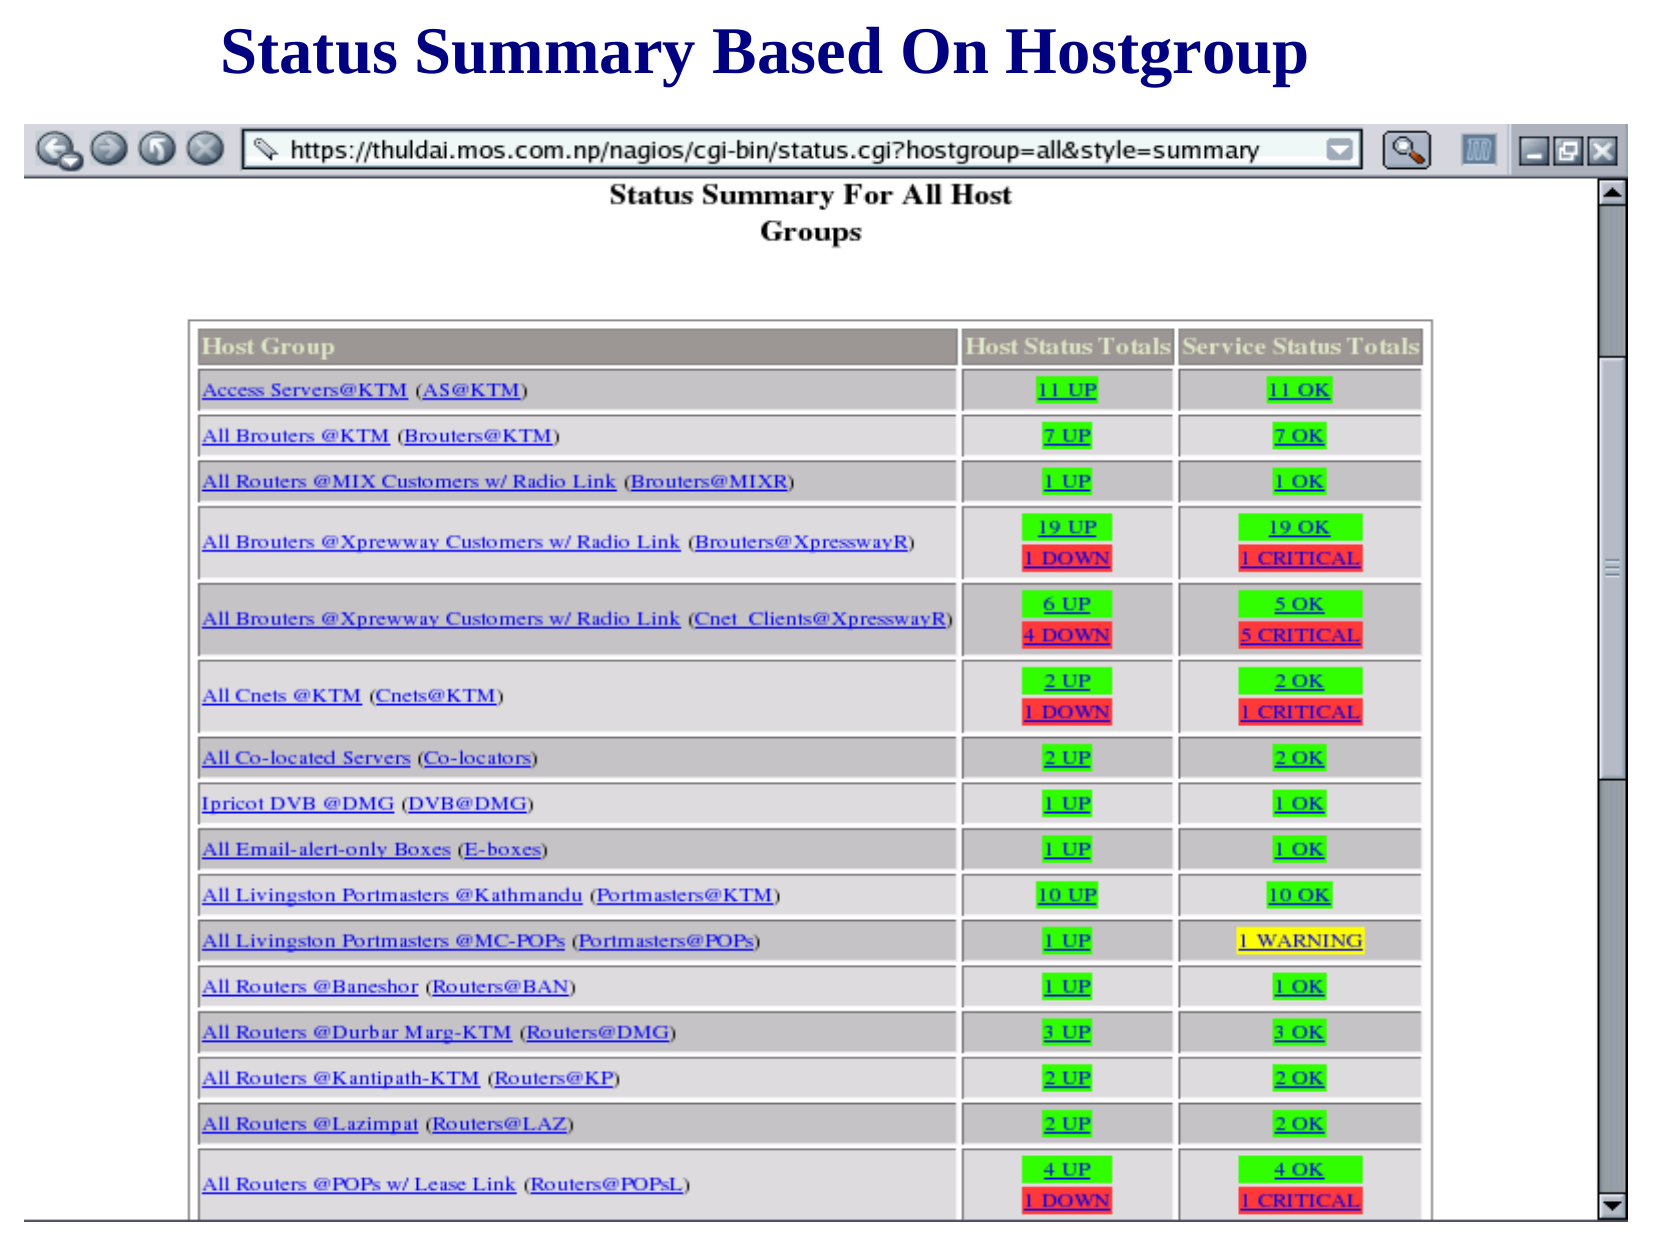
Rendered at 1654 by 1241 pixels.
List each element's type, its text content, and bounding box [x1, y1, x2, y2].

text_box Status Summary Based On Hostgroup [128, 0, 1404, 124]
picture [24, 124, 1628, 1222]
